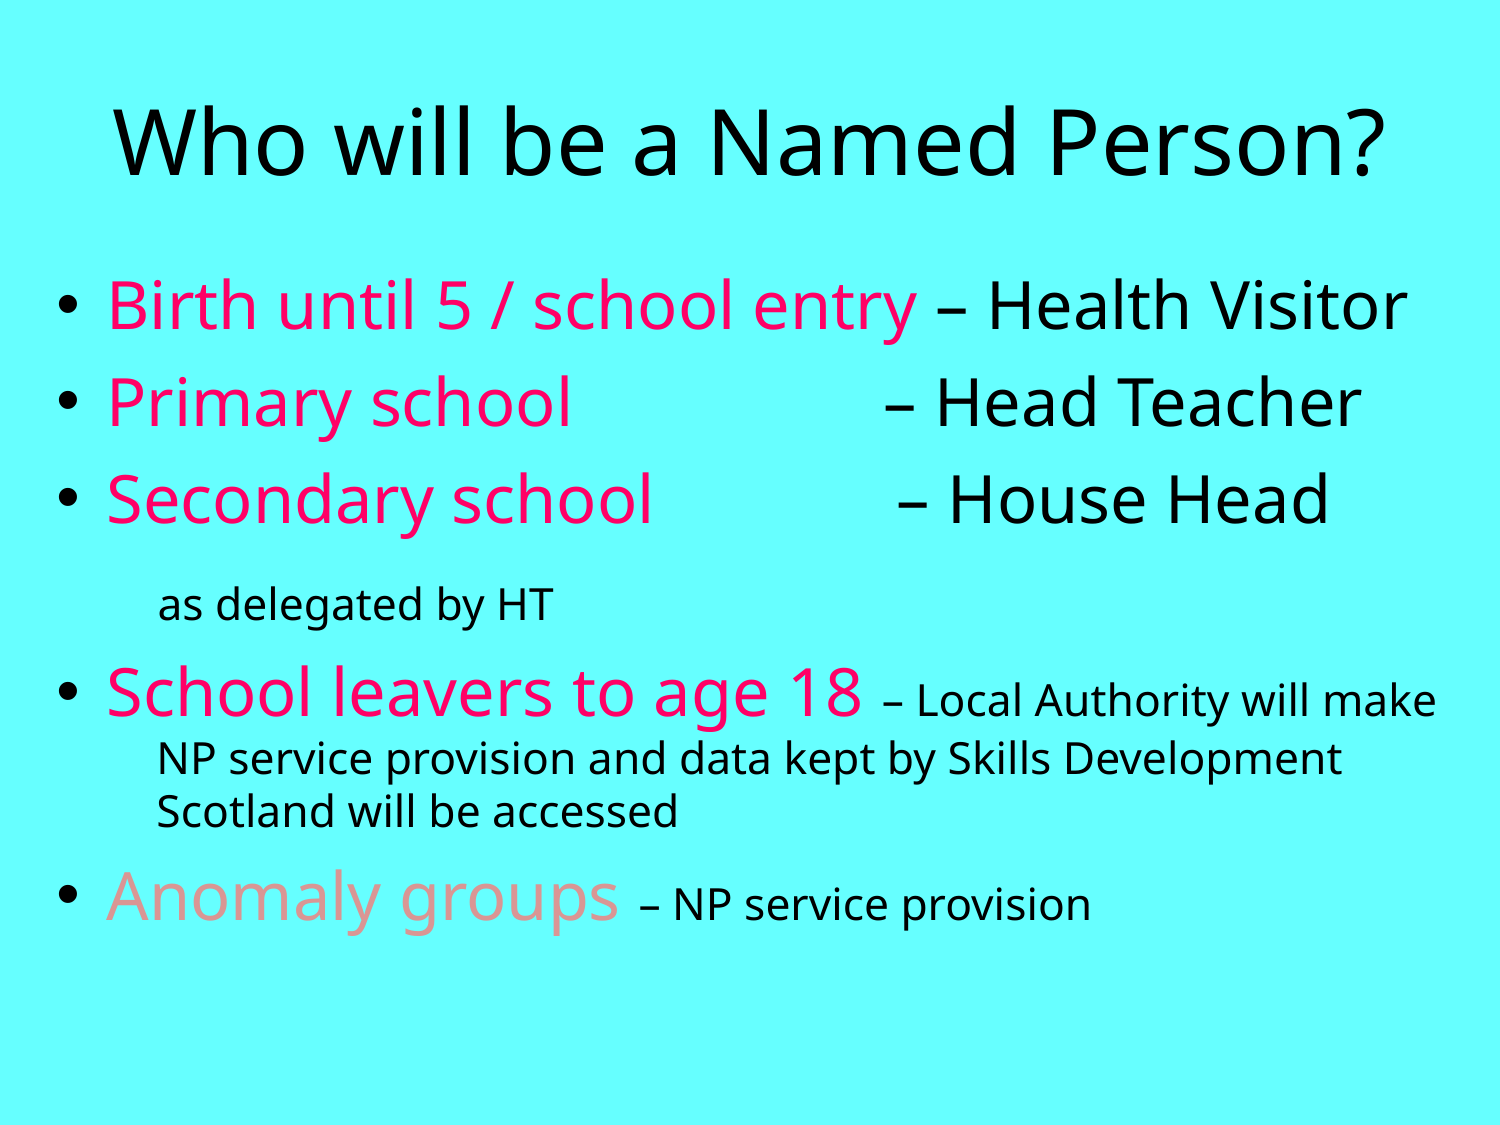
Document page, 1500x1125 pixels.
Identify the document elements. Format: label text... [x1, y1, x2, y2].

list Birth until 5 / school entry – Health Visitor Primary school – Head Teacher Secondary school – House Head as delegated by HT School leavers to age 18 – Local Authority will make NP service provision and data kept by Skills Development Scotland will be accessed Anomaly groups – NP service provision [41, 255, 1459, 998]
title Who will be a Named Person? [75, 45, 1426, 233]
